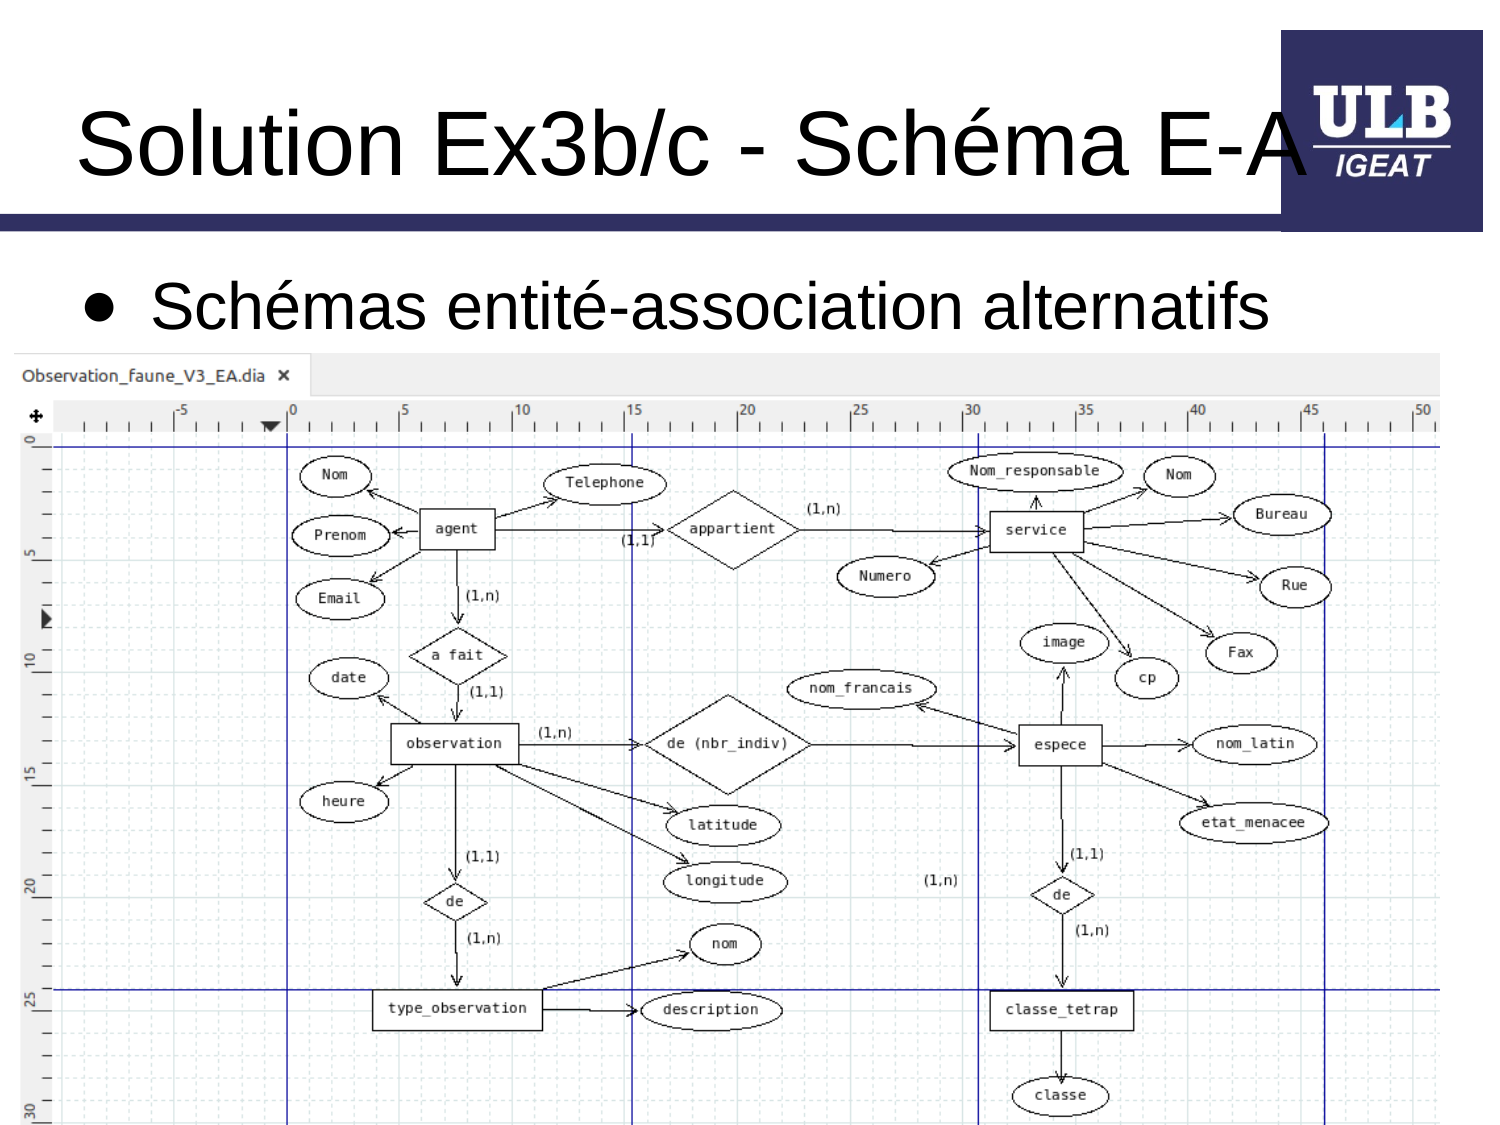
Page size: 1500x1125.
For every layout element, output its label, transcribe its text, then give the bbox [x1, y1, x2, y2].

list Schémas entité-association alternatifs [75, 263, 1425, 353]
picture [1281, 30, 1483, 232]
picture [14, 353, 1440, 1125]
title Solution Ex3b/c - Schéma E-A [75, 44, 1425, 233]
